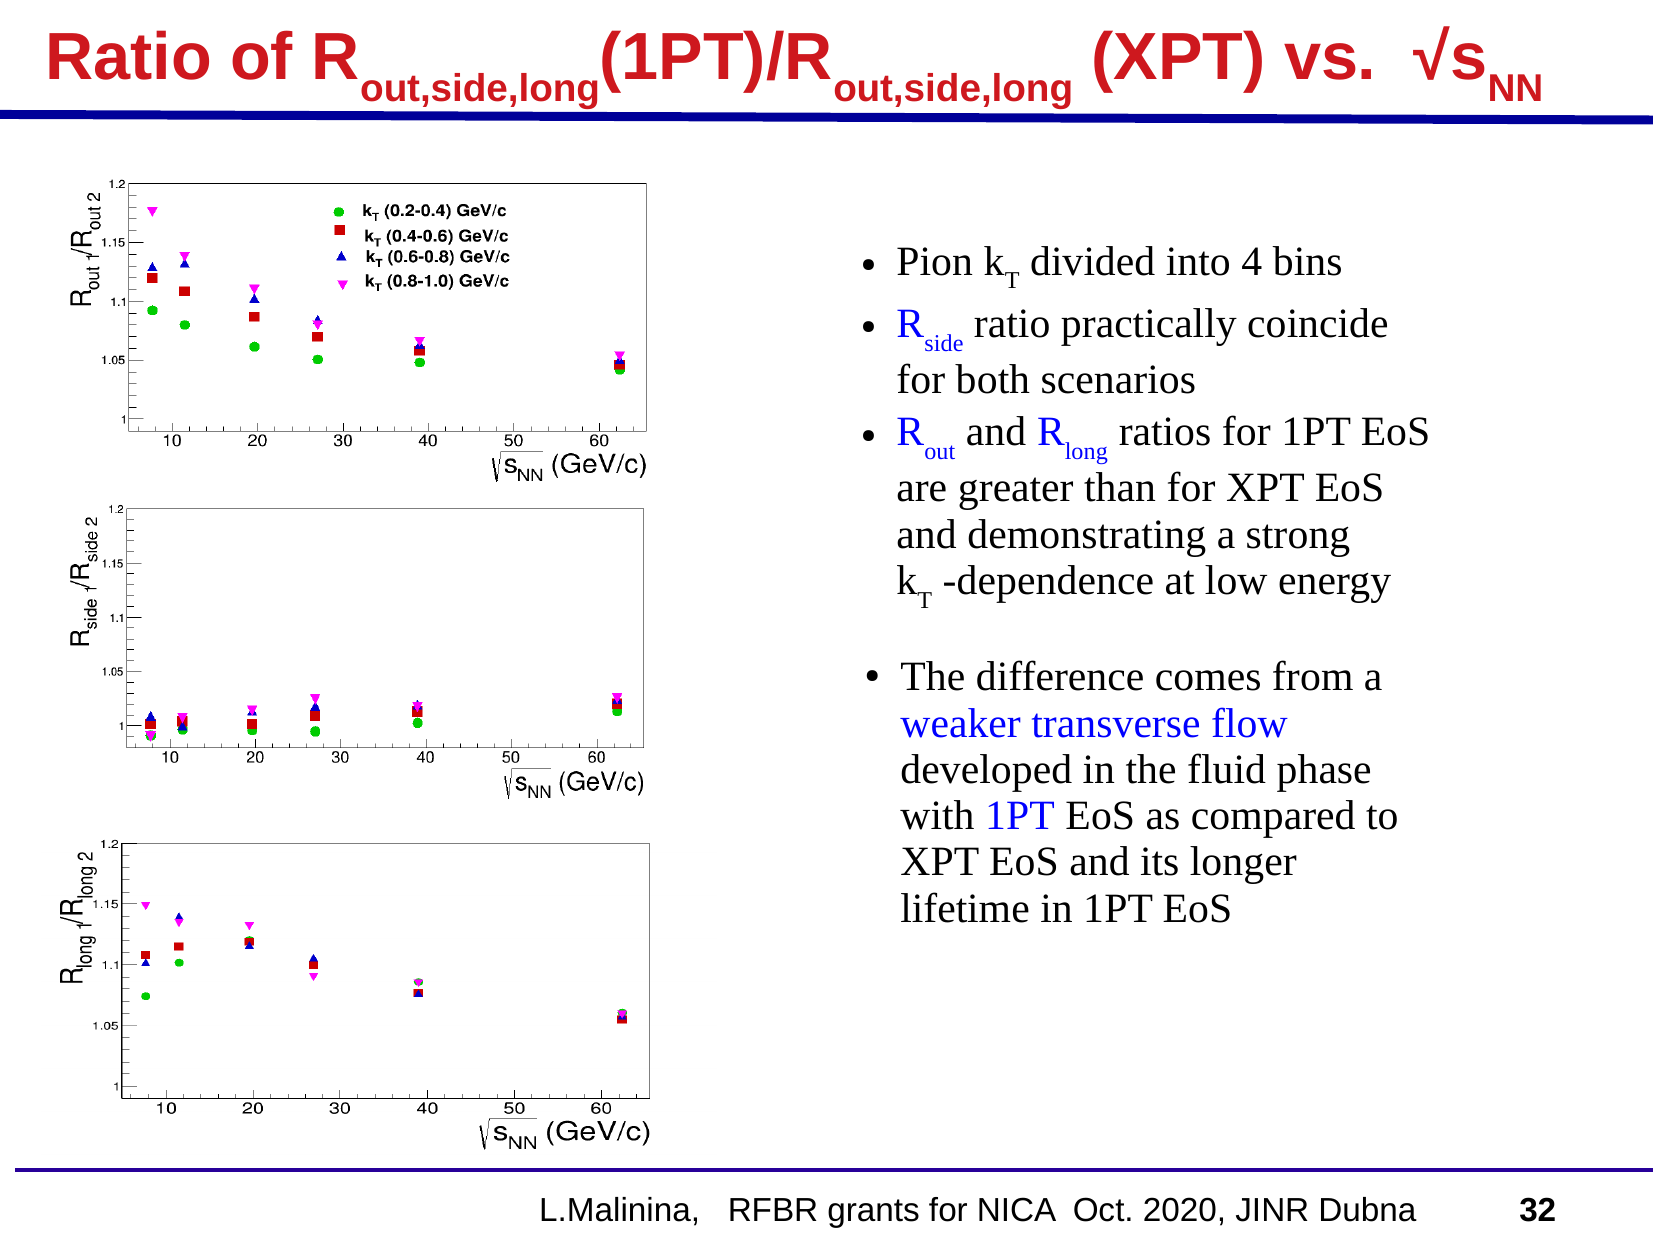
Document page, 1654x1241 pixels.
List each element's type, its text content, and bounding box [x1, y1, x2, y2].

text_box Pion kT divided into 4 bins Rside ratio practically coincide for both scenarios Rout and Rlong ratios for 1PT EoS are greater than for XPT EoS and demonstrating a strong kT -dependence at low energy [846, 230, 1560, 621]
text_box The difference comes from a weaker transverse flow developed in the fluid phase with 1PT EoS as compared to XPT EoS and its longer lifetime in 1PT EoS [850, 646, 1515, 1076]
text_box L.Malinina, RFBR grants for NICA Oct. 2020, JINR Dubna <number> [0, 1183, 1653, 1241]
text_box Ratio of Rout,side,long(1PT)/Rout,side,long (XPT) vs. √sNN [30, 11, 1635, 115]
picture [35, 149, 717, 1155]
